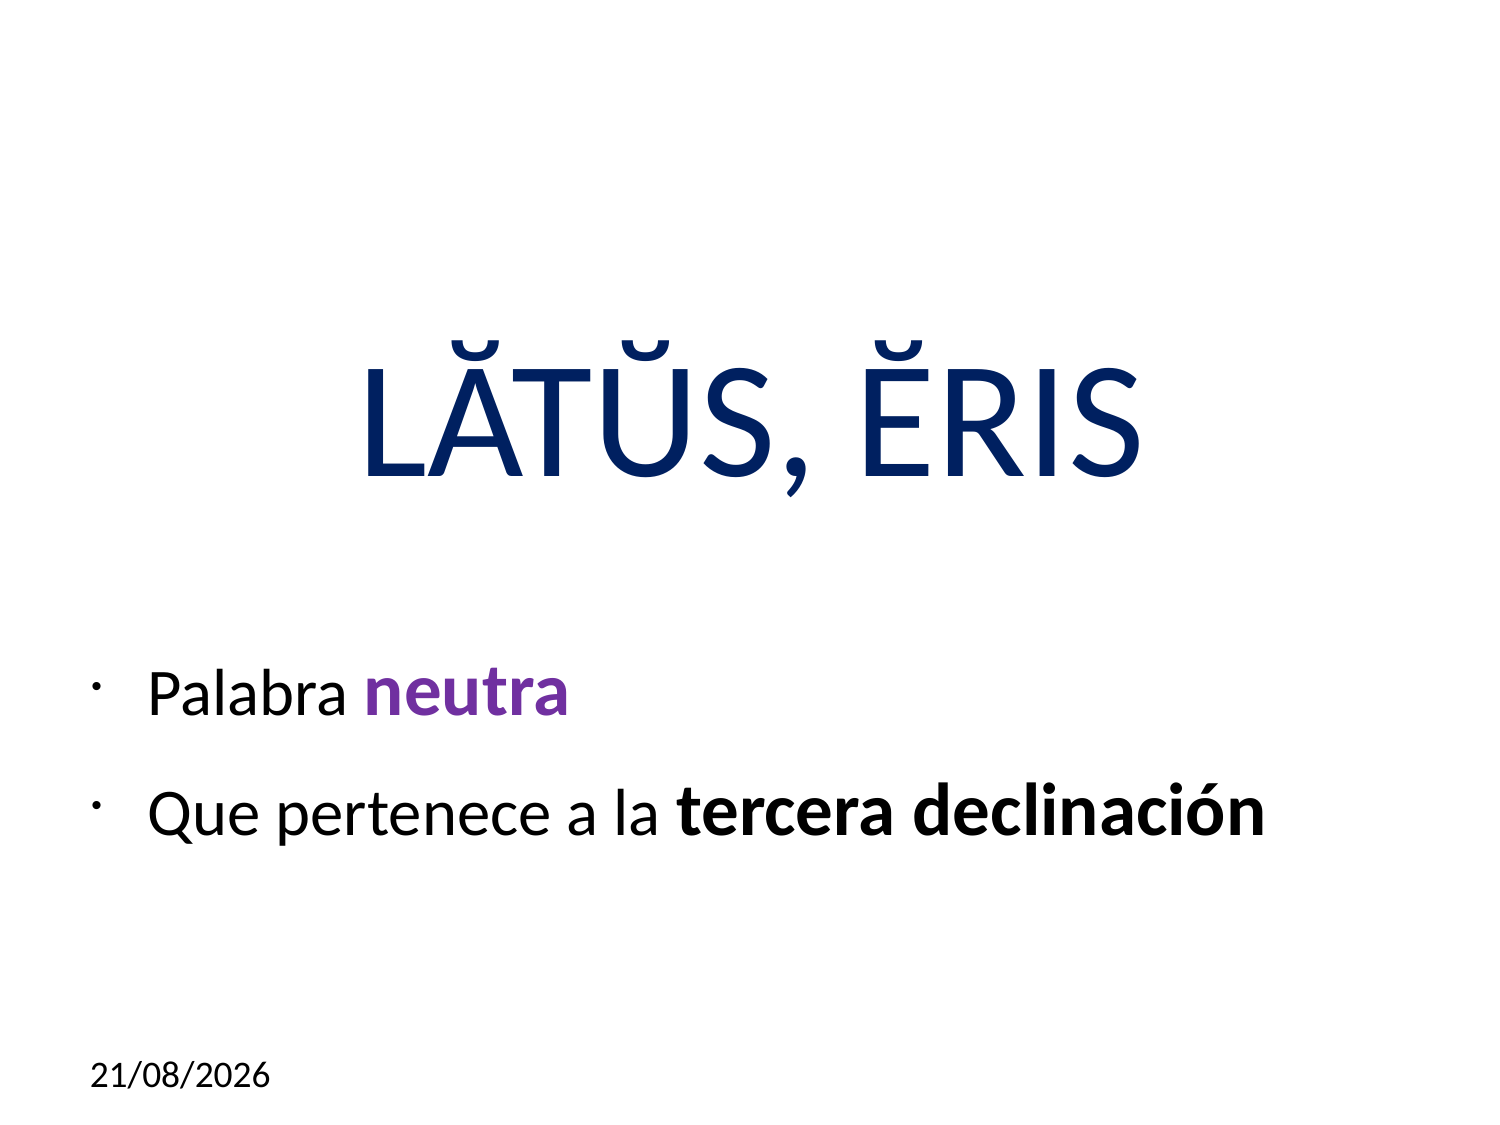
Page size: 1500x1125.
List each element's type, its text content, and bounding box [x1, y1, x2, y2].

title LĂTŬS, ĔRIS [76, 302, 1427, 491]
list Palabra neutra Que pertenece a la tercera declinación [76, 633, 1427, 887]
